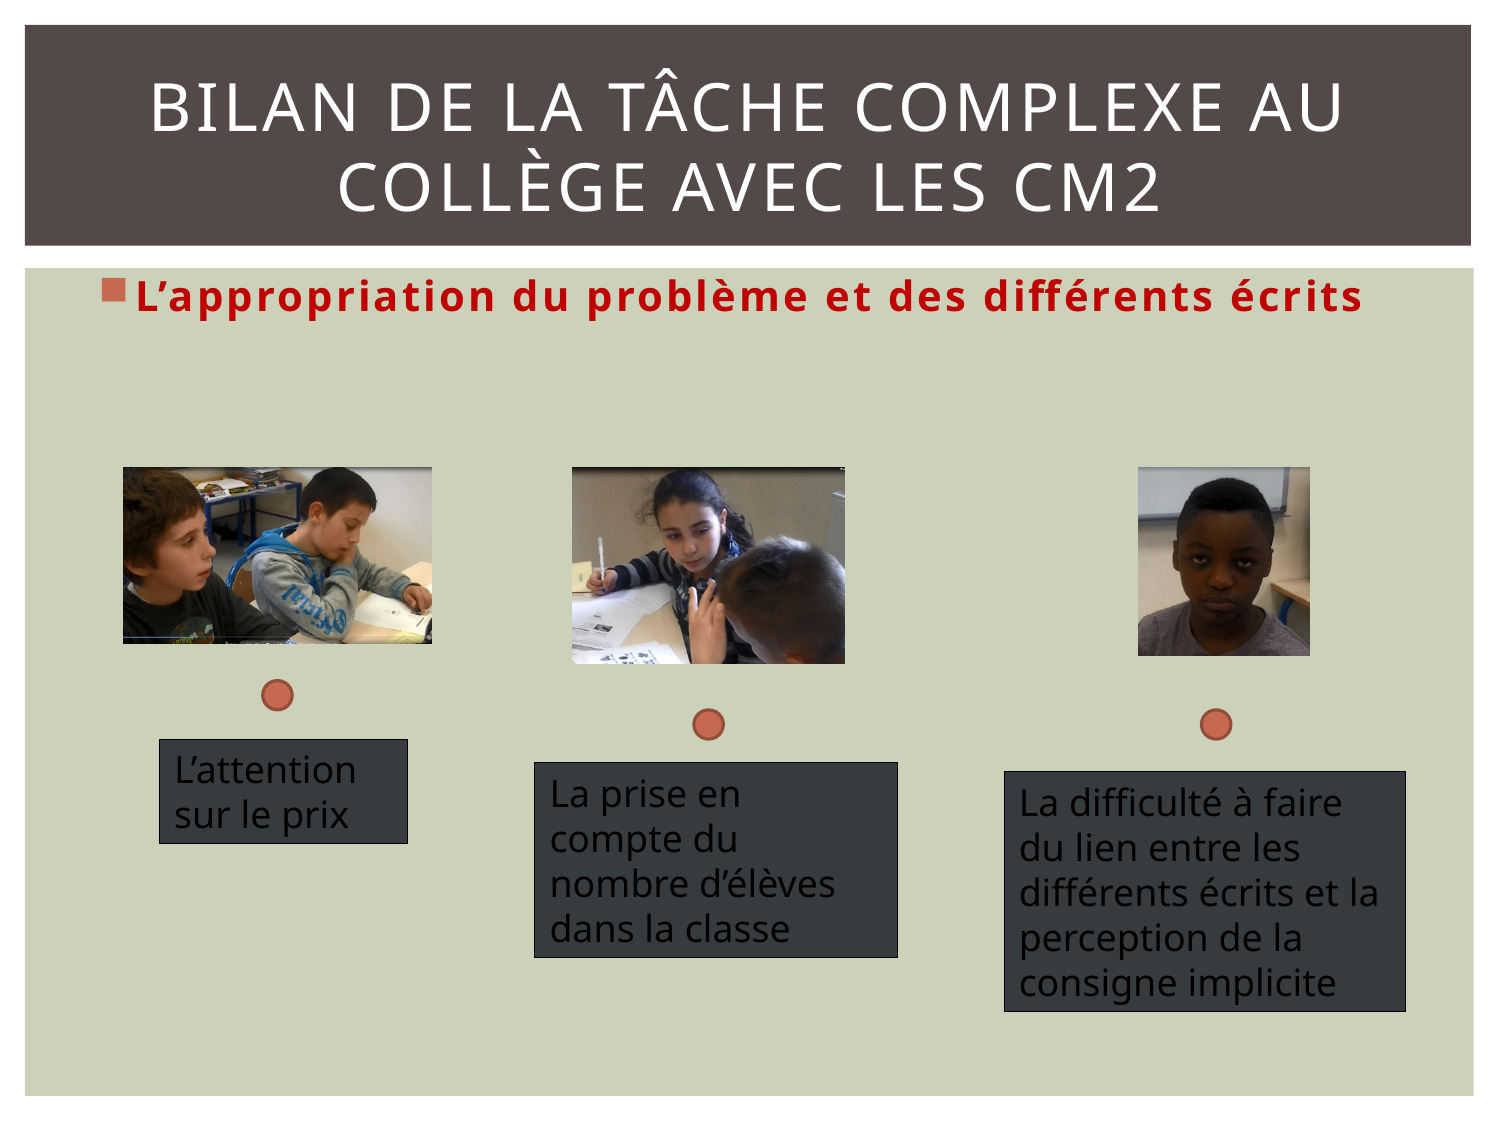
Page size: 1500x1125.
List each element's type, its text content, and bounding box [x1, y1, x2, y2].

text_box [262, 680, 293, 710]
picture [123, 467, 432, 644]
list L’appropriation du problème et des différents écrits [75, 262, 1425, 1083]
text_box L’attention sur le prix [159, 739, 408, 844]
text_box La prise en compte du nombre d’élèves dans la classe [534, 762, 898, 958]
text_box La difficulté à faire du lien entre les différents écrits et la perception de la consigne implicite [1004, 771, 1406, 1012]
text_box [1201, 709, 1231, 740]
picture [572, 467, 845, 664]
title Bilan de la tâche complexe au collège avec les CM2 [62, 58, 1438, 232]
picture [1138, 467, 1310, 656]
text_box [693, 709, 724, 740]
